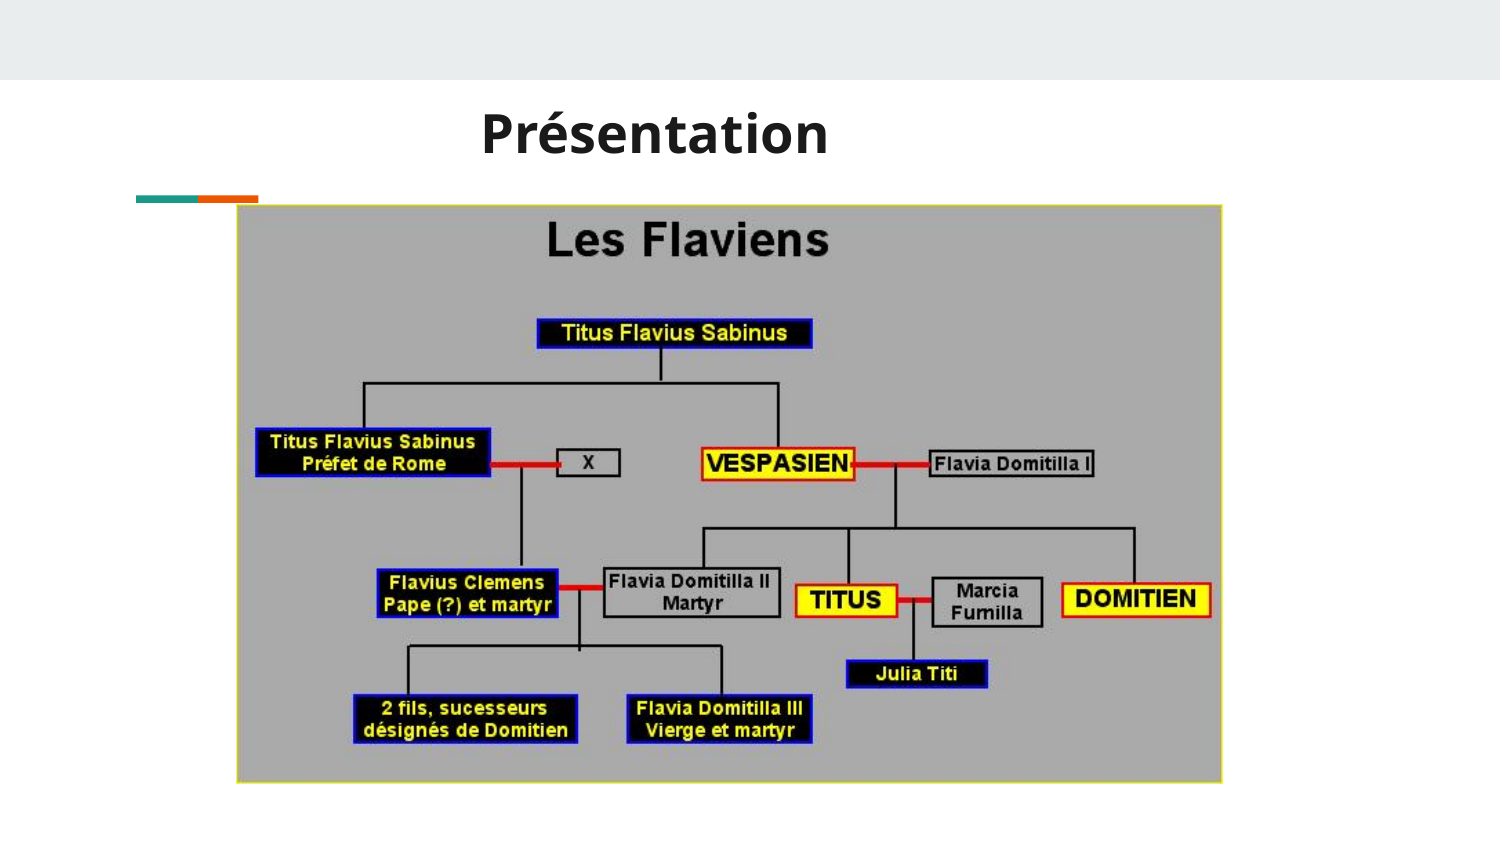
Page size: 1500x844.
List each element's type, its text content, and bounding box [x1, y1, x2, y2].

title Présentation [465, 84, 1500, 173]
picture [236, 204, 1223, 784]
